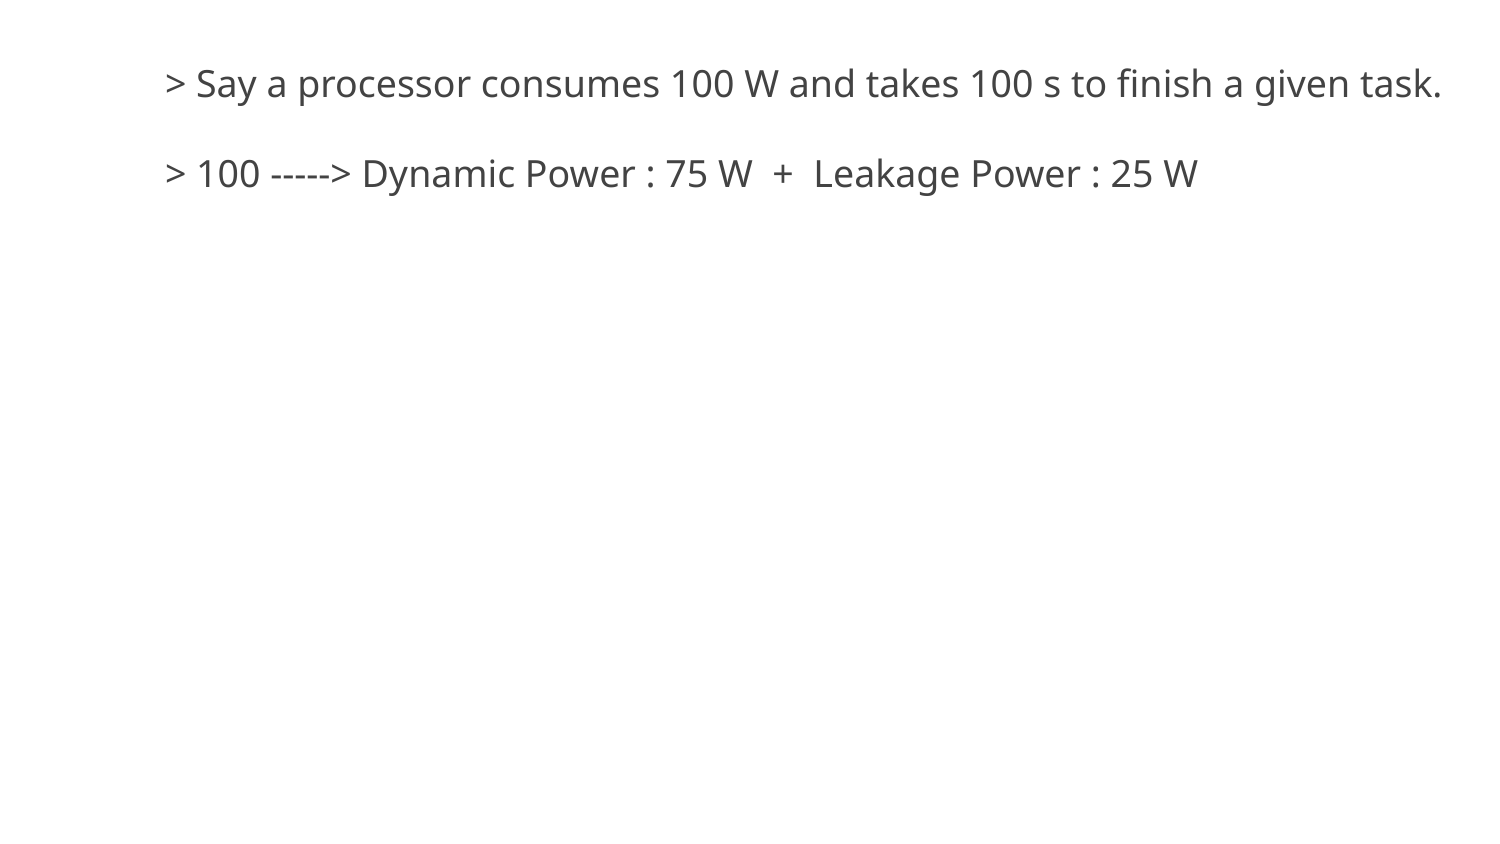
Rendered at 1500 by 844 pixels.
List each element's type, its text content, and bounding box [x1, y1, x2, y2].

text_box > Say a processor consumes 100 W and takes 100 s to finish a given task. > 100 -----> Dynamic Power : 75 W + Leakage Power : 25 W [0, 0, 1500, 421]
